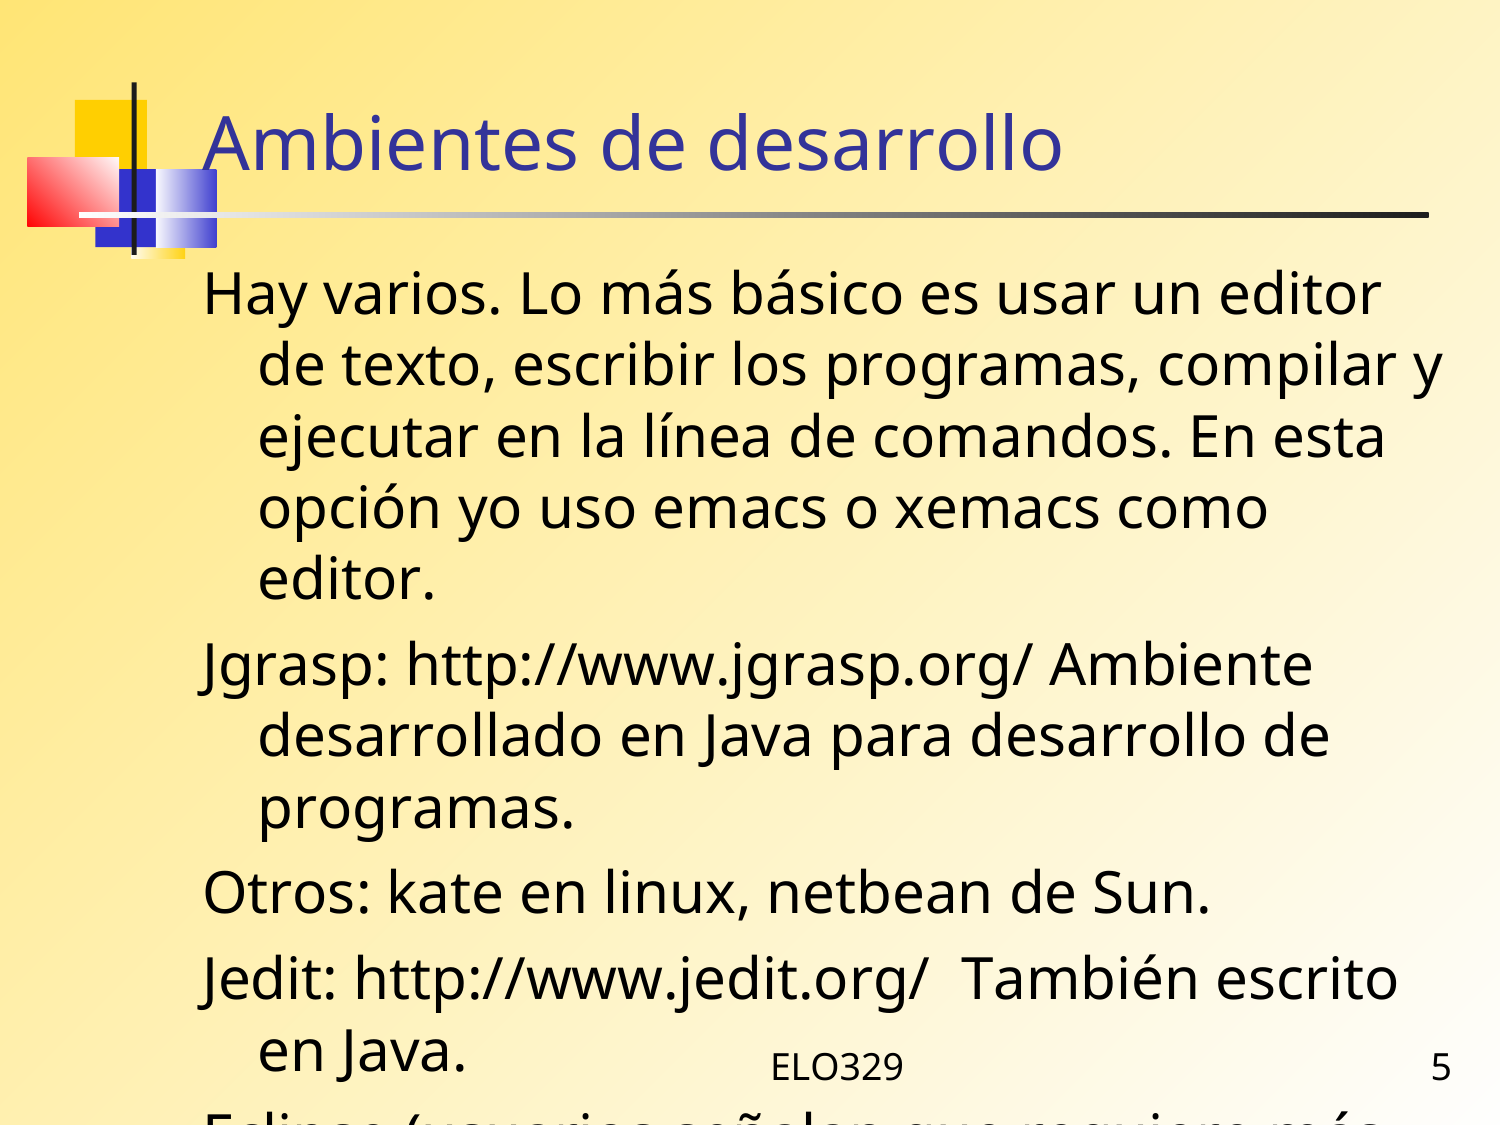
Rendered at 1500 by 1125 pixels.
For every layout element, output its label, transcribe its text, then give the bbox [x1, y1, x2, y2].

list Hay varios. Lo más básico es usar un editor de texto, escribir los programas, compilar y ejecutar en la línea de comandos. En esta opción yo uso emacs o xemacs como editor. Jgrasp: http://www.jgrasp.org/ Ambiente desarrollado en Java para desarrollo de programas. Otros: kate en linux, netbean de Sun. Jedit: http://www.jedit.org/ También escrito en Java. Eclipse (usuarios señalan que requiere más máquina)‏ [187, 249, 1463, 1090]
title Ambientes de desarrollo [187, 37, 1466, 201]
